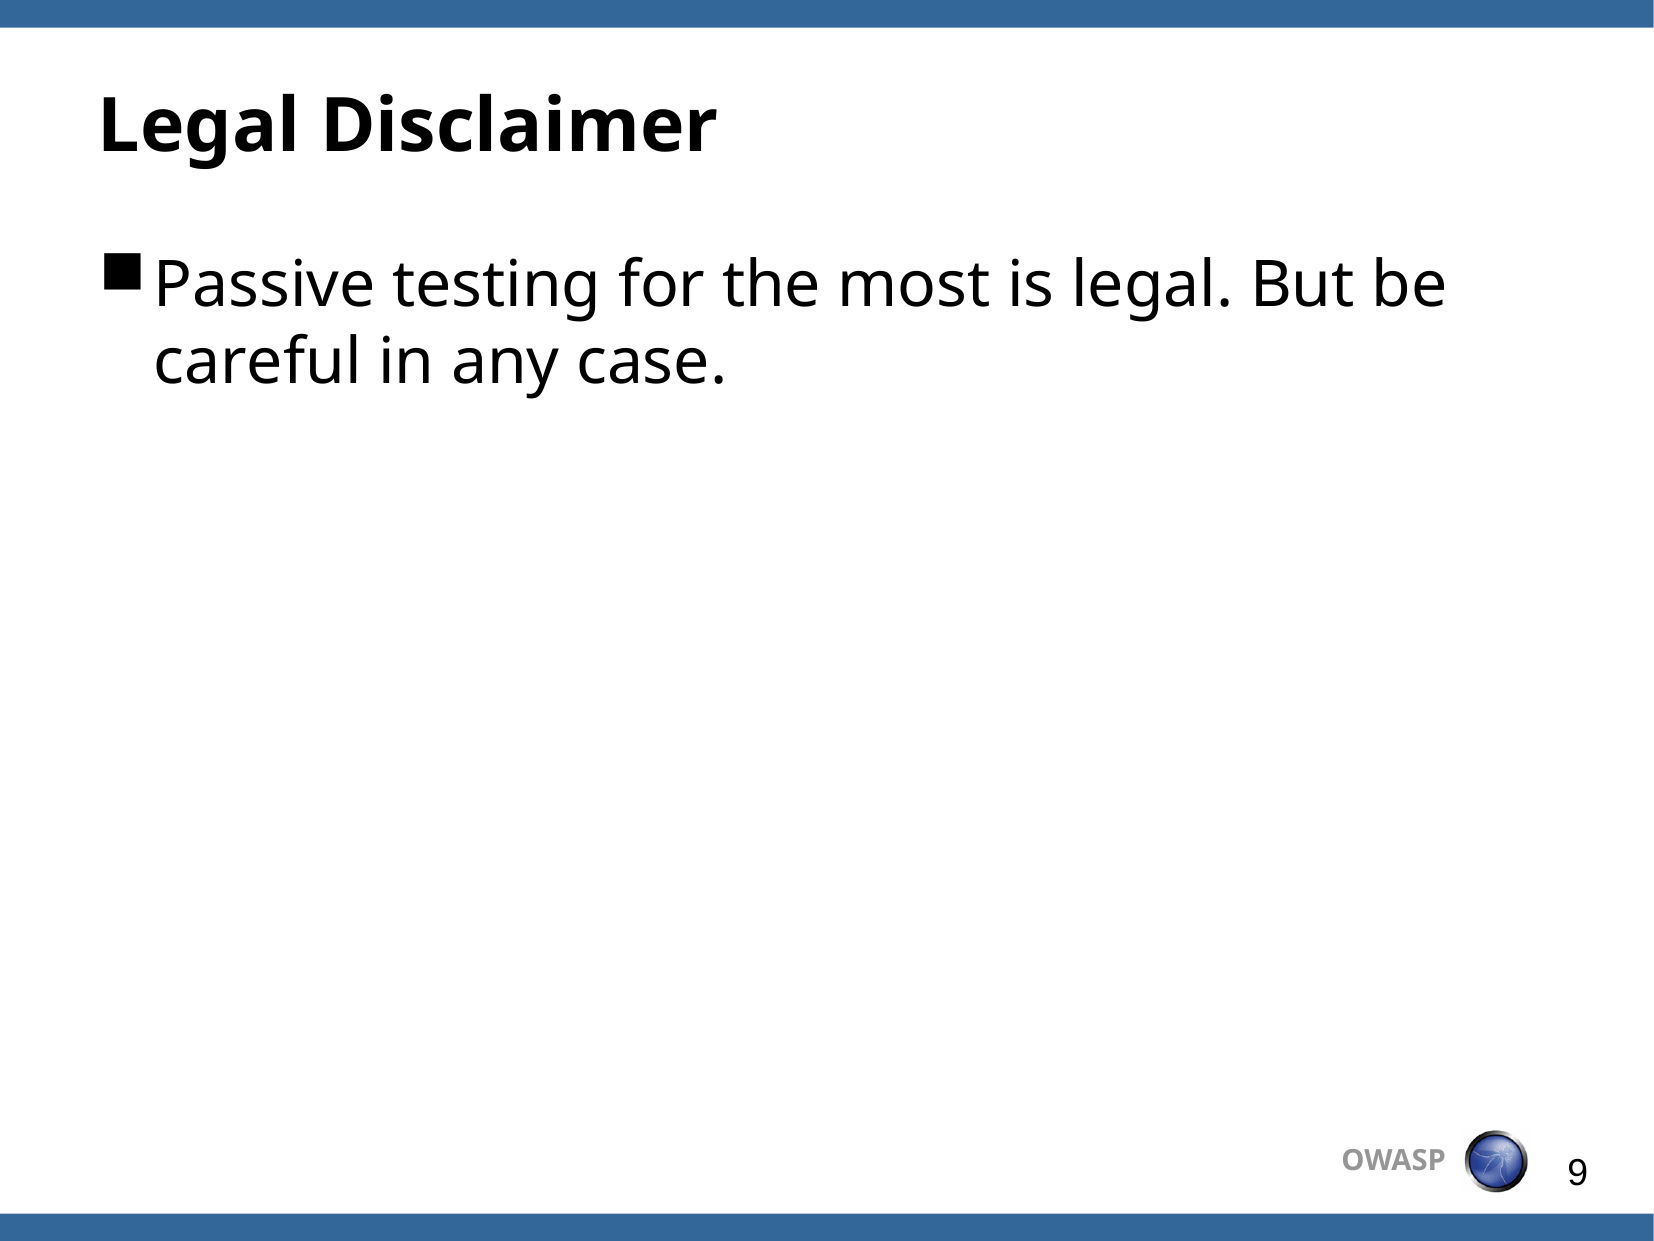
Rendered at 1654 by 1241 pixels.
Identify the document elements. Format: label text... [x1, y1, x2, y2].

list Passive testing for the most is legal. But be careful in any case. [82, 234, 1571, 1108]
title Legal Disclaimer [82, 35, 1571, 207]
picture [1460, 1129, 1530, 1193]
